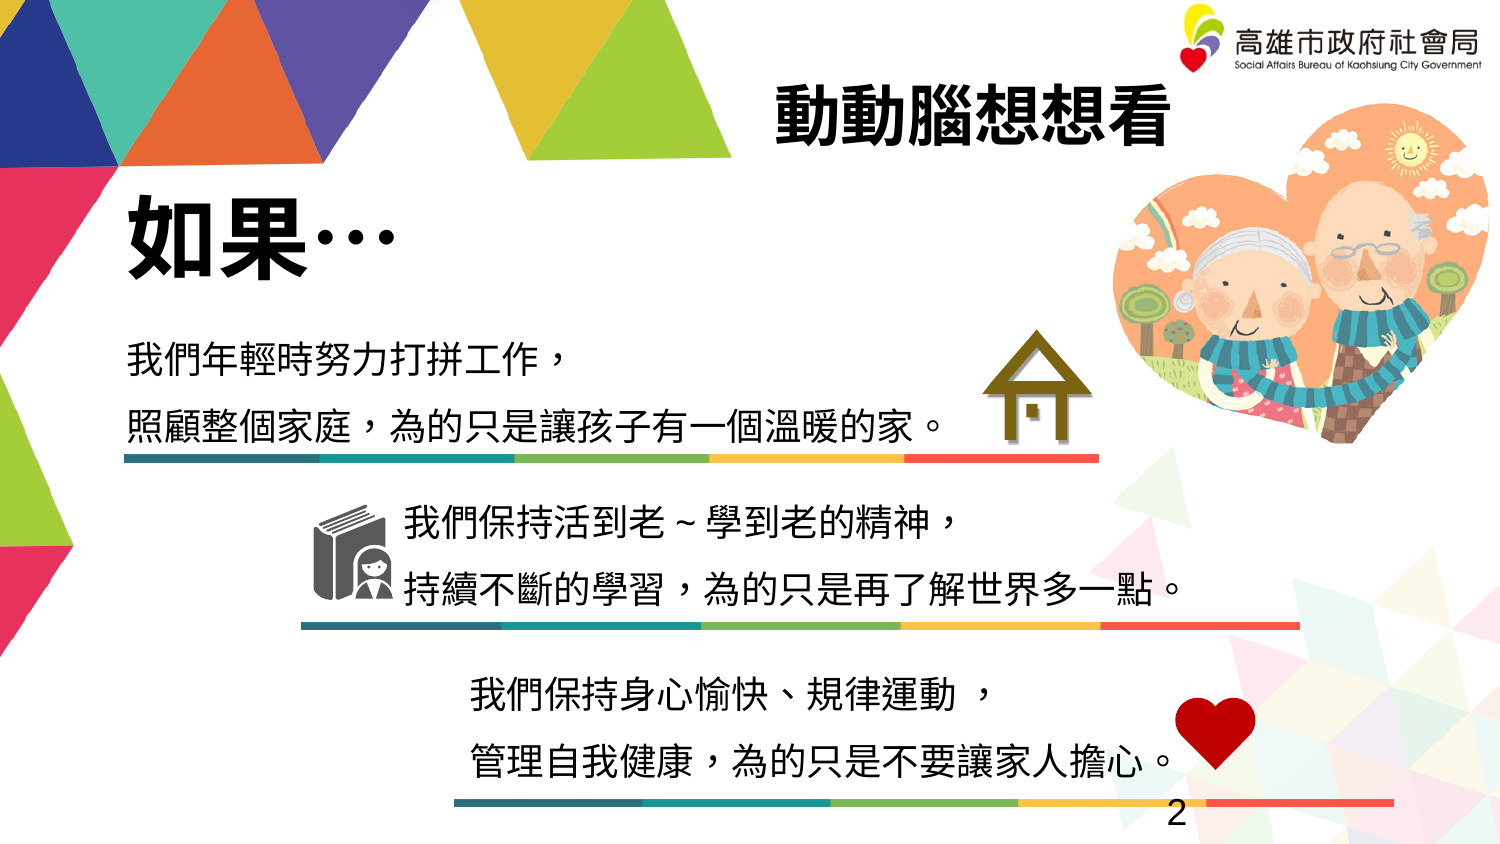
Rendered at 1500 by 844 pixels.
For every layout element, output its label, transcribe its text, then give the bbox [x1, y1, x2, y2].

text_box [982, 329, 1093, 440]
text_box [355, 548, 393, 599]
text_box [1175, 697, 1256, 770]
text_box [318, 504, 376, 534]
text_box 我們保持身心愉快、規律運動 ， 管理自我健康，為的只是不要讓家人擔心。 [454, 640, 1234, 791]
text_box <編號> [1151, 787, 1490, 833]
text_box [335, 517, 386, 600]
text_box 我們保持活到老~學到老的精神， 持續不斷的學習，為的只是再了解世界多一點。 [388, 469, 1256, 619]
picture [0, 0, 1500, 844]
text_box 我們年輕時努力打拼工作， 照顧整個家庭，為的只是讓孩子有一個溫暖的家。 [112, 305, 995, 456]
text_box [1026, 403, 1038, 418]
text_box [313, 526, 333, 600]
text_box 如果… [112, 173, 431, 299]
text_box 動動腦想想看 [738, 67, 1211, 160]
